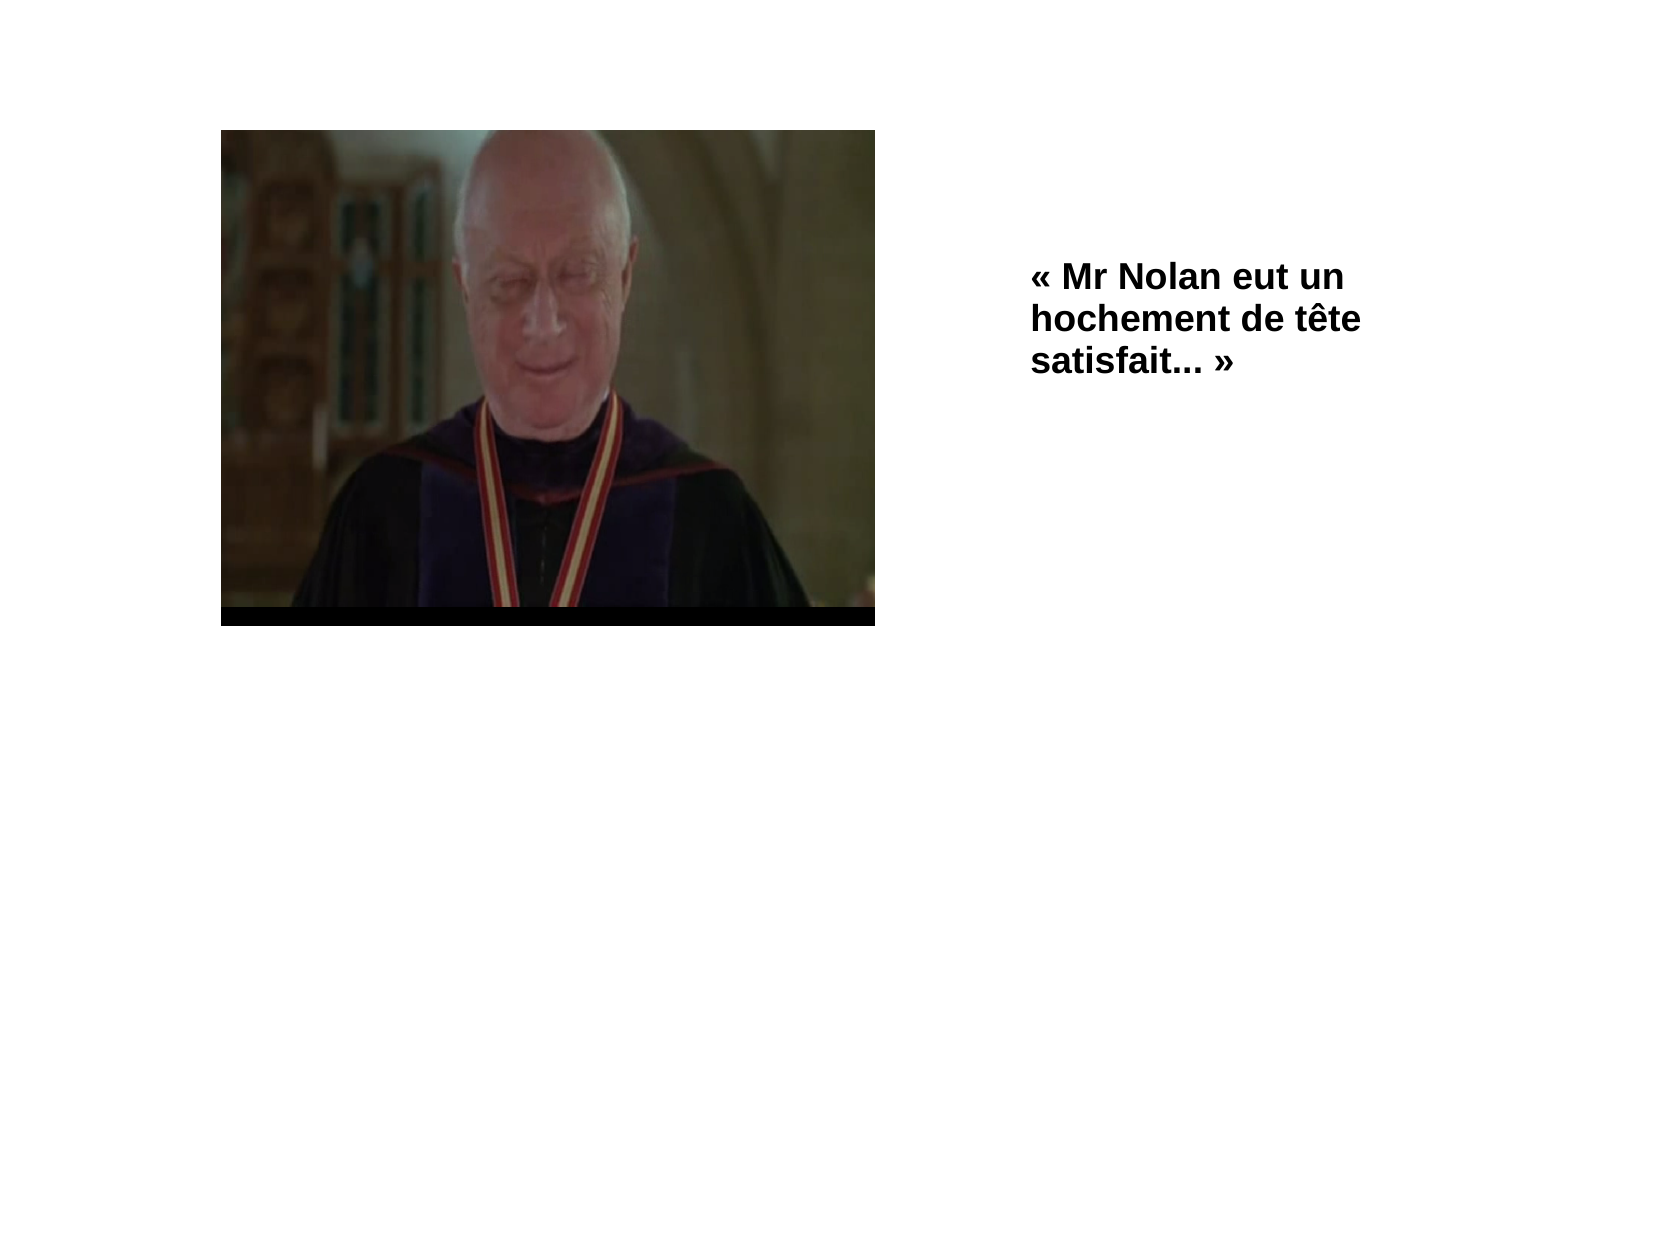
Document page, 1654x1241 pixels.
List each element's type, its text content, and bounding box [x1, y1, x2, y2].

picture [221, 130, 875, 626]
text_box « Mr Nolan eut un hochement de tête satisfait... » [1015, 248, 1536, 393]
